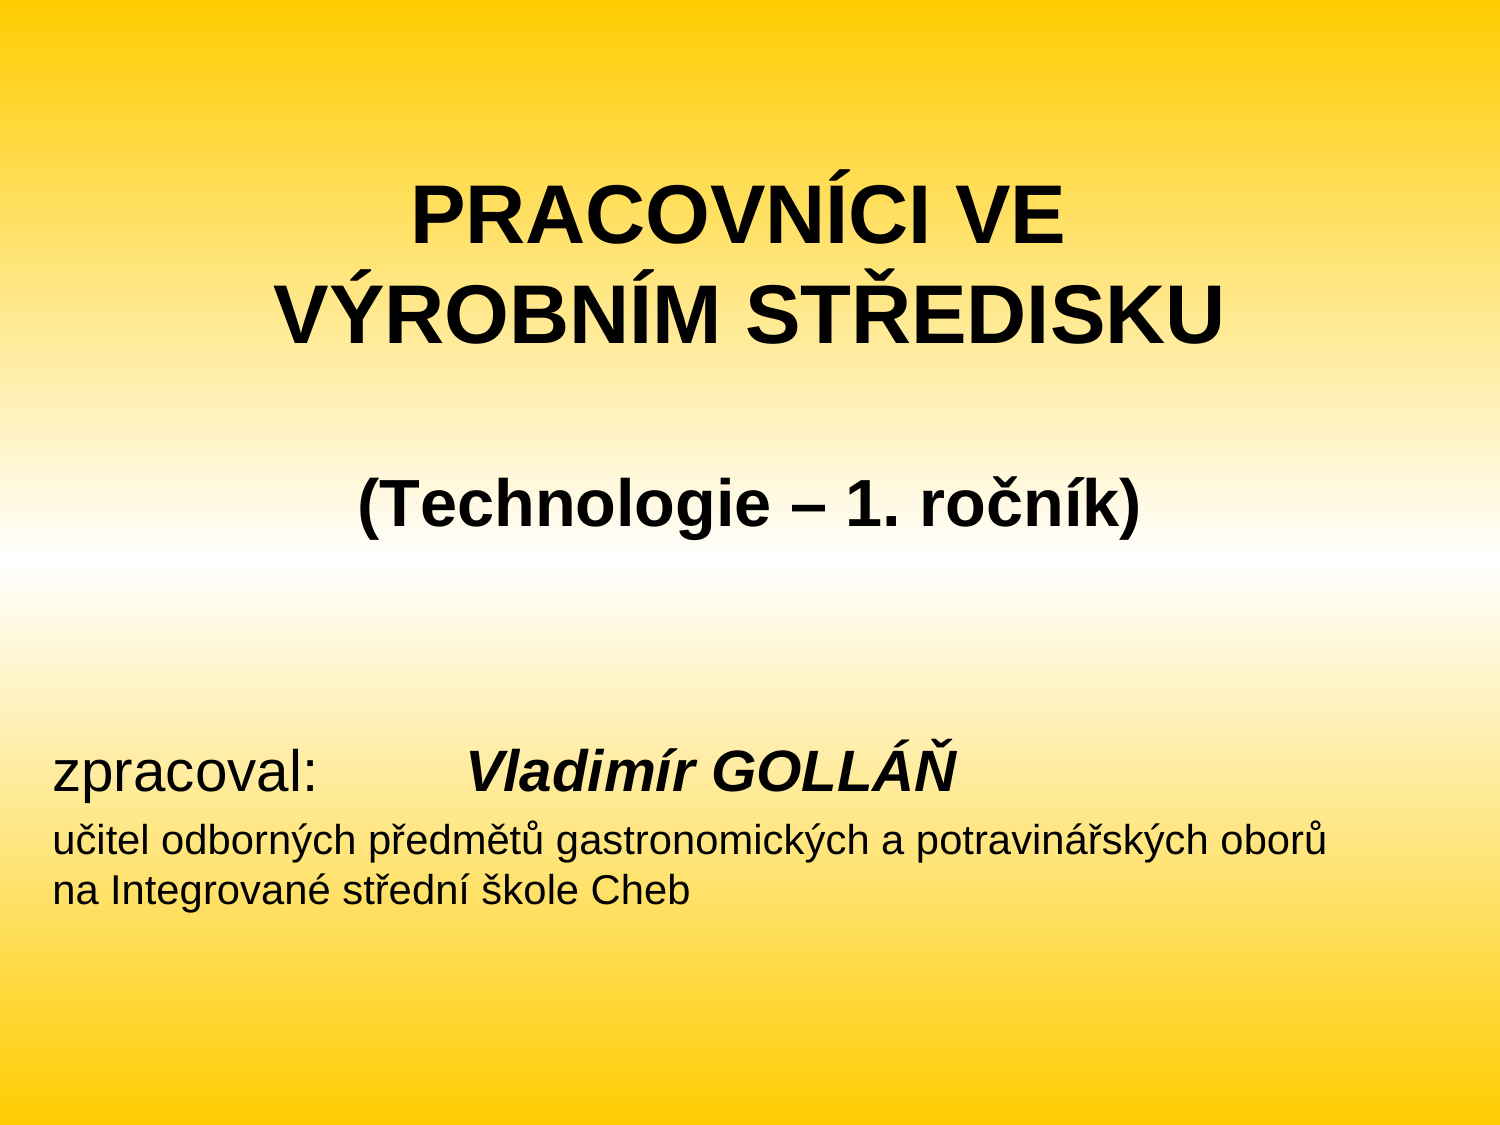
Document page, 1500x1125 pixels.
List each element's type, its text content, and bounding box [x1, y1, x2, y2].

subtitle zpracoval: Vladimír GOLLÁŇ učitel odborných předmětů gastronomických a potravinářských oborů na Integrované střední škole Cheb [37, 725, 1425, 1013]
title PRACOVNÍCI VE VÝROBNÍM STŘEDISKU (Technologie – 1. ročník) [112, 99, 1388, 601]
